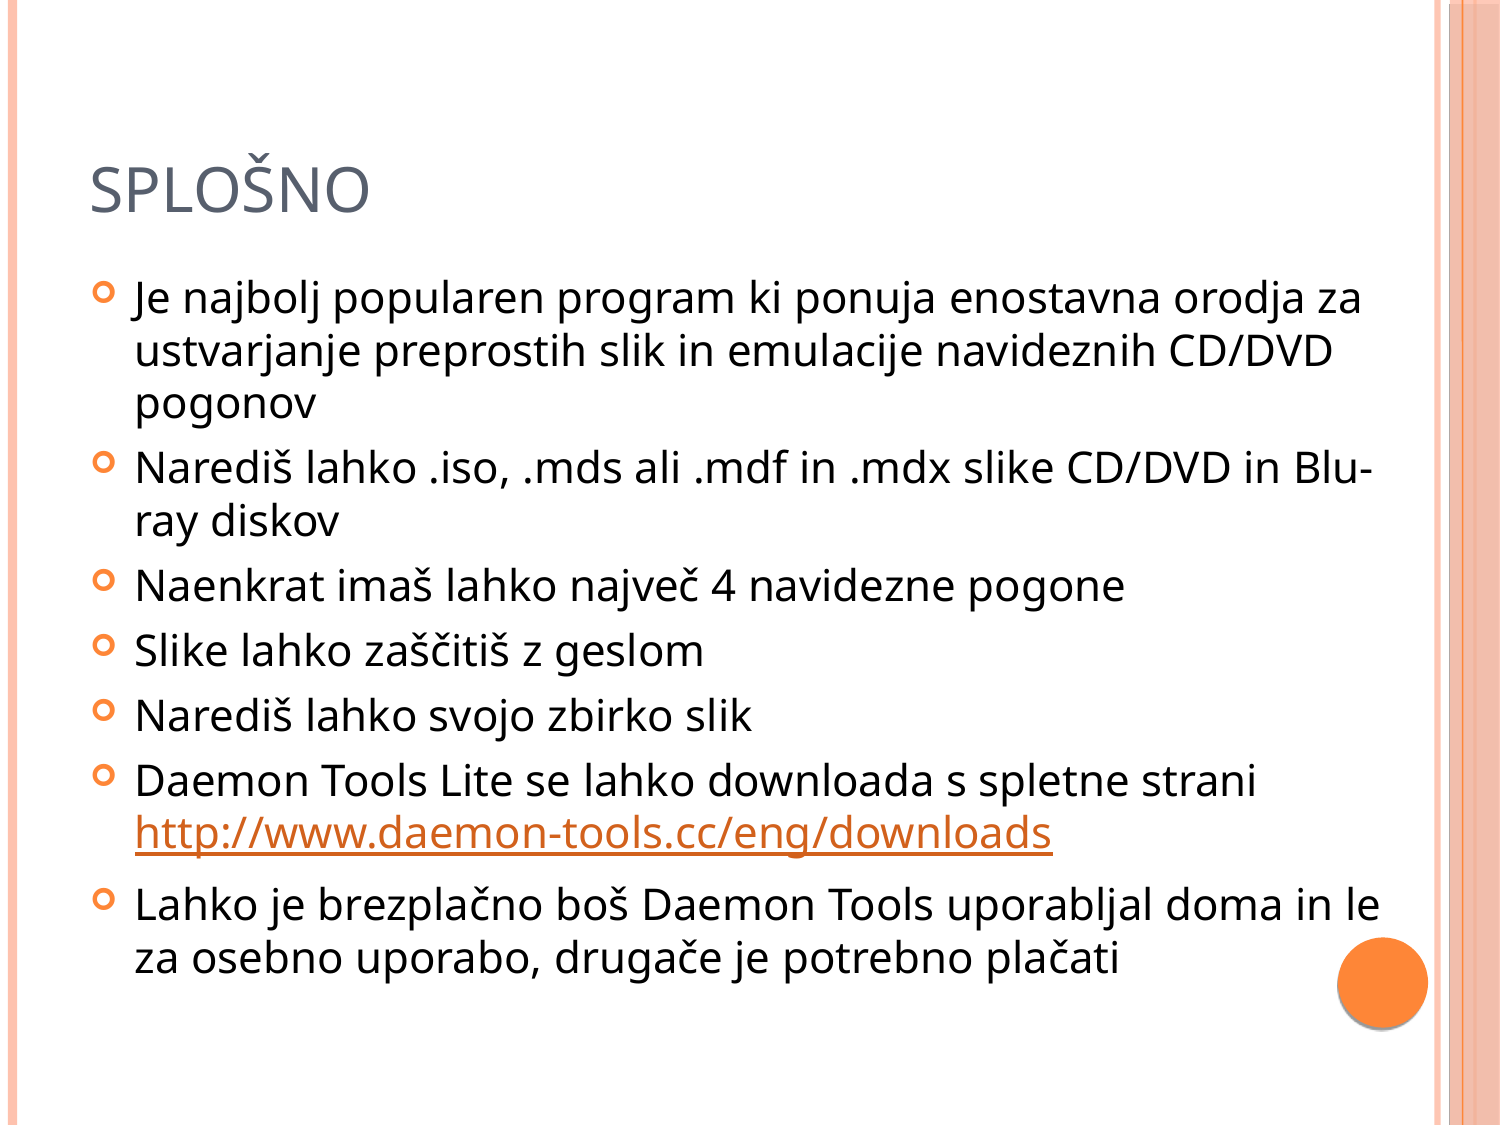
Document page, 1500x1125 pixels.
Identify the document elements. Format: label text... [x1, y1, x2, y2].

title Splošno [75, 45, 1300, 233]
list Je najbolj popularen program ki ponuja enostavna orodja za ustvarjanje preprostih slik in emulacije navideznih CD/DVD pogonov Narediš lahko .iso, .mds ali .mdf in .mdx slike CD/DVD in Blu-ray diskov Naenkrat imaš lahko največ 4 navidezne pogone Slike lahko zaščitiš z geslom Narediš lahko svojo zbirko slik Daemon Tools Lite se lahko downloada s spletne strani http://www.daemon-tools.cc/eng/downloads Lahko je brezplačno boš Daemon Tools uporabljal doma in le za osebno uporabo, drugače je potrebno plačati [75, 262, 1425, 1094]
